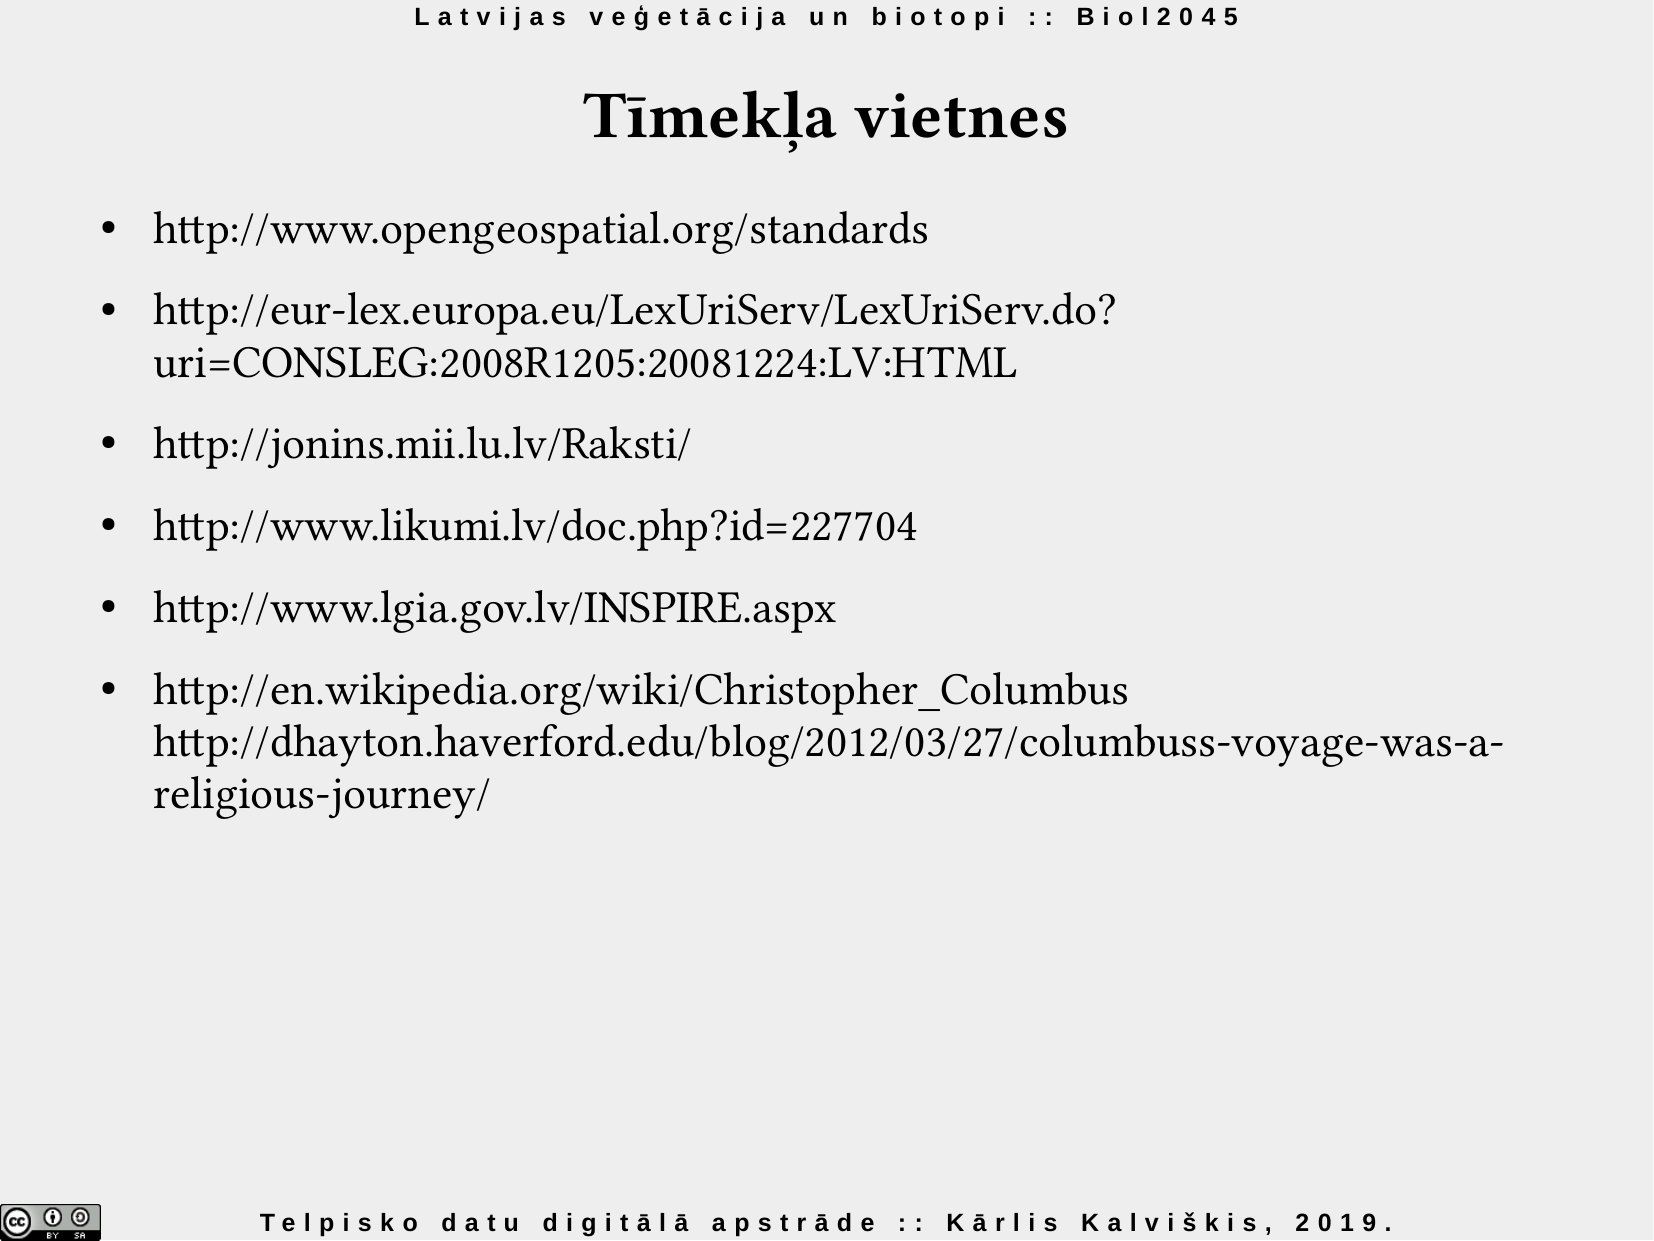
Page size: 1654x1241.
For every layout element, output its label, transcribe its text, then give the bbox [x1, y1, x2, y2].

list http://www.opengeospatial.org/standards http://eur-lex.europa.eu/LexUriServ/LexUriServ.do?uri=CONSLEG:2008R1205:20081224:LV:HTML http://jonins.mii.lu.lv/Raksti/ http://www.likumi.lv/doc.php?id=227704 http://www.lgia.gov.lv/INSPIRE.aspx http://en.wikipedia.org/wiki/Christopher_Columbus http://dhayton.haverford.edu/blog/2012/03/27/columbuss-voyage-was-a-religious-journey/ [82, 202, 1571, 1159]
picture [0, 1204, 101, 1241]
title Tīmekļa vietnes [82, 49, 1571, 183]
